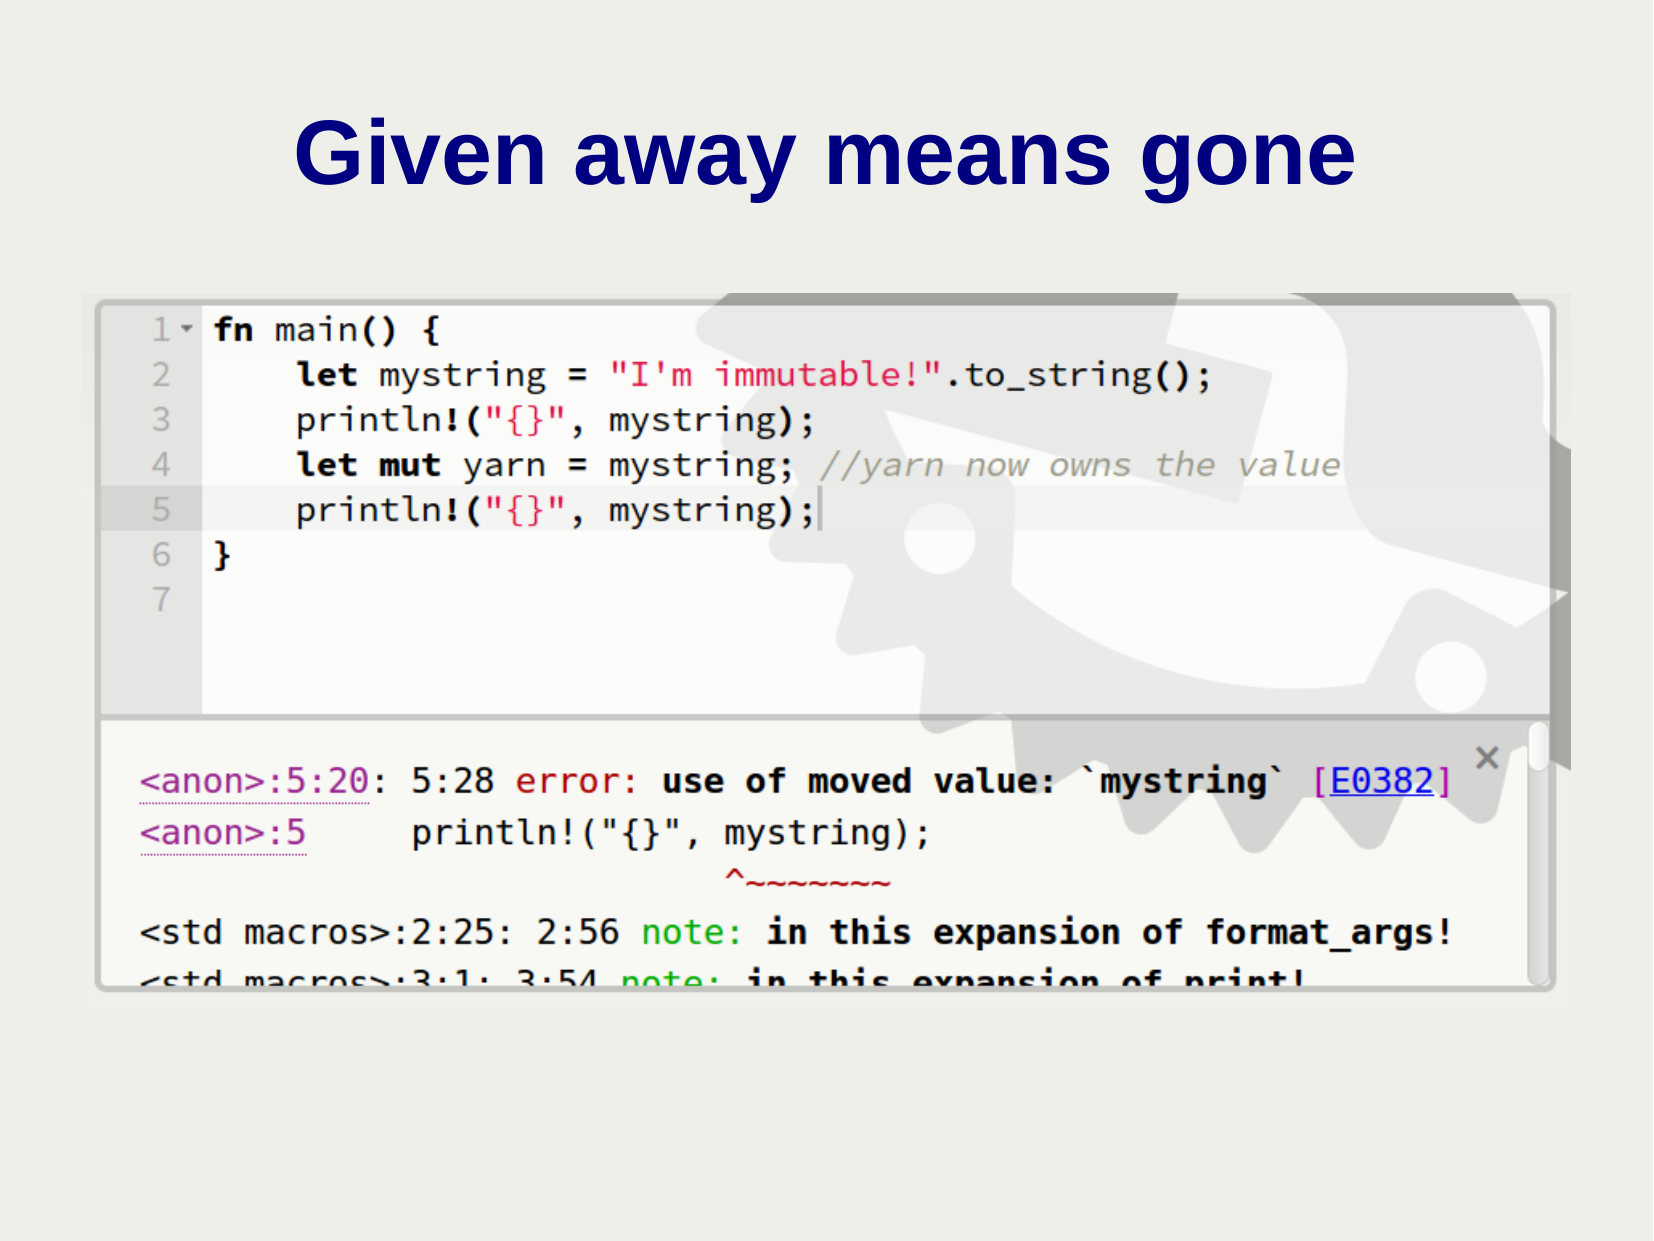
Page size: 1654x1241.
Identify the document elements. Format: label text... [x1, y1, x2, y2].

picture [0, 0, 1654, 1241]
title Given away means gone [82, 49, 1571, 257]
